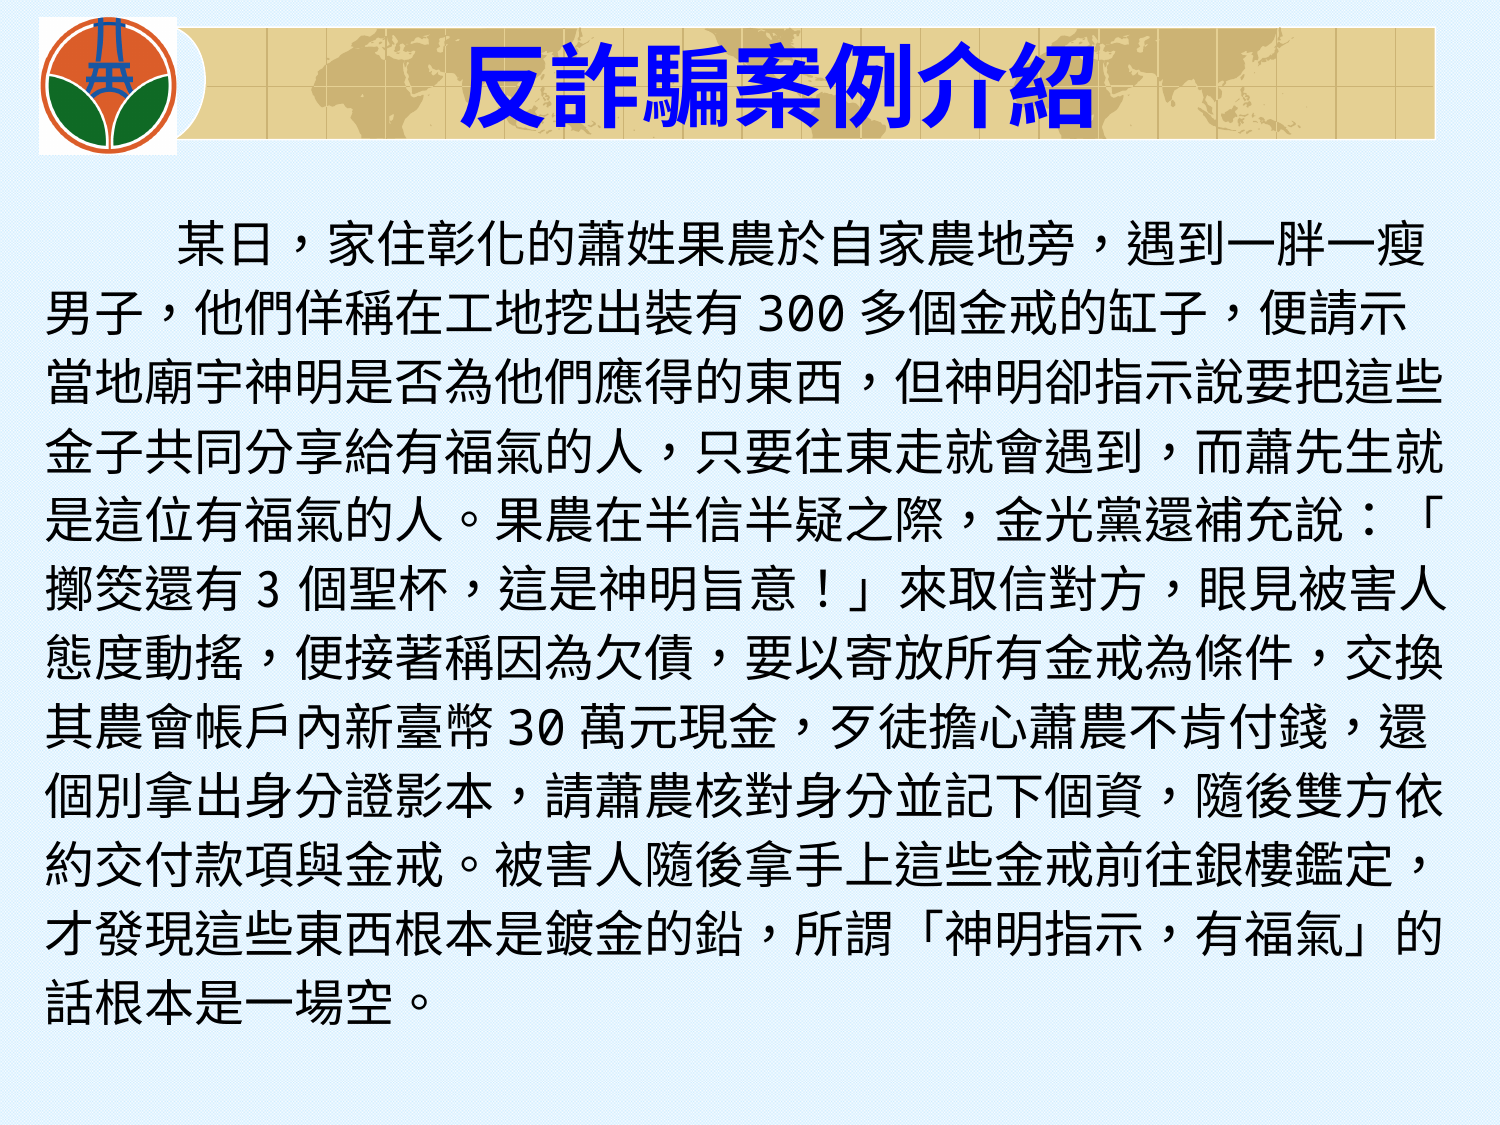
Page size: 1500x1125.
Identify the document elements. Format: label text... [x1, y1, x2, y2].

list 某日，家住彰化的蕭姓果農於自家農地旁，遇到一胖一瘦男子，他們佯稱在工地挖出裝有300多個金戒的缸子，便請示當地廟宇神明是否為他們應得的東西，但神明卻指示說要把這些金子共同分享給有福氣的人，只要往東走就會遇到，而蕭先生就是這位有福氣的人。果農在半信半疑之際，金光黨還補充說：「擲筊還有3個聖杯，這是神明旨意！」來取信對方，眼見被害人態度動搖，便接著稱因為欠債，要以寄放所有金戒為條件，交換其農會帳戶內新臺幣30萬元現金，歹徒擔心蕭農不肯付錢，還個別拿出身分證影本，請蕭農核對身分並記下個資，隨後雙方依約交付款項與金戒。被害人隨後拿手上這些金戒前往銀樓鑑定，才發現這些東西根本是鍍金的鉛，所謂「神明指示，有福氣」的話根本是一場空。 [29, 196, 1471, 1071]
picture [0, 0, 1500, 1125]
text_box 反詐騙案例介紹 [442, 19, 1117, 149]
